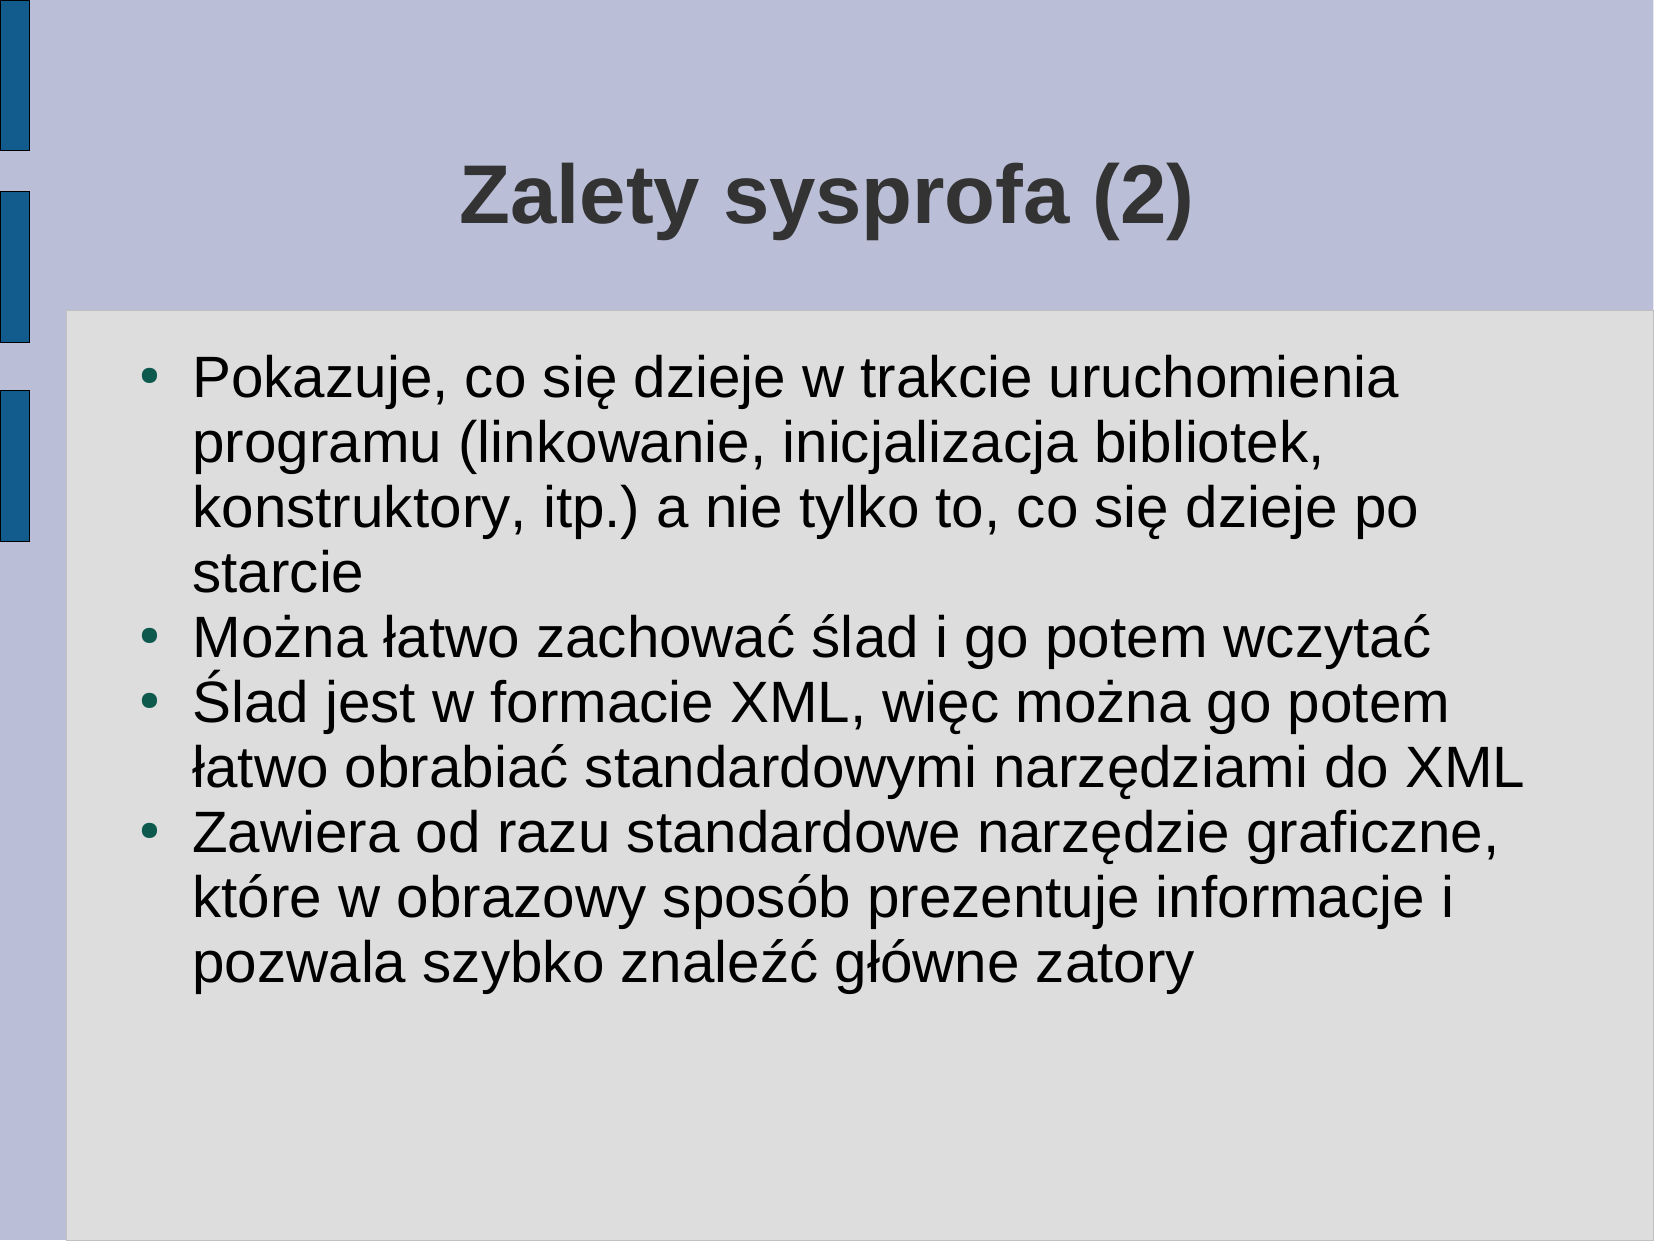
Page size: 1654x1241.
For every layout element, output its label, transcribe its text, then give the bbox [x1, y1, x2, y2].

title Zalety sysprofa (2) [121, 91, 1534, 299]
list Pokazuje, co się dzieje w trakcie uruchomienia programu (linkowanie, inicjalizacja bibliotek, konstruktory, itp.) a nie tylko to, co się dzieje po starcie Można łatwo zachować ślad i go potem wczytać Ślad jest w formacie XML, więc można go potem łatwo obrabiać standardowymi narzędziami do XML Zawiera od razu standardowe narzędzie graficzne, które w obrazowy sposób prezentuje informacje i pozwala szybko znaleźć główne zatory [121, 344, 1534, 1127]
